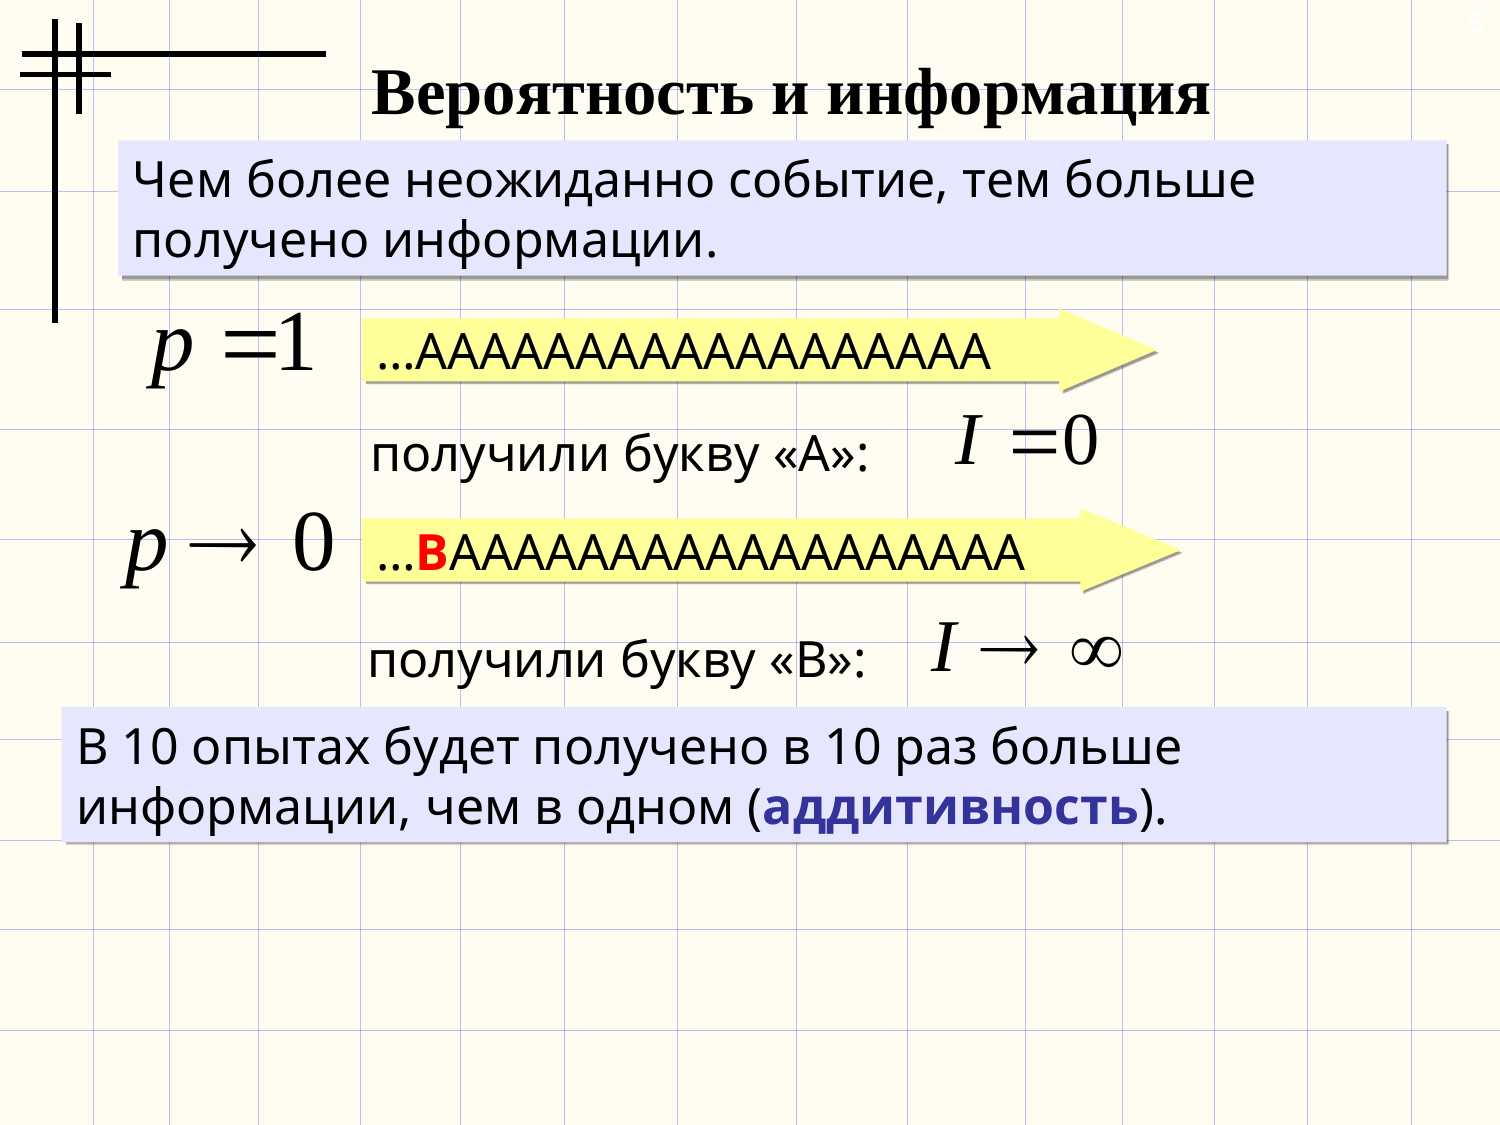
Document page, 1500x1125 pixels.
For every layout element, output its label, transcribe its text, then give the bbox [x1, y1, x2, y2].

text_box Чем более неожиданно событие, тем больше получено информации. [118, 140, 1447, 276]
text_box …АААААААААААААААААА [361, 308, 1157, 392]
chart [101, 491, 349, 608]
chart [942, 396, 1110, 484]
text_box получили букву «В»: [352, 620, 882, 696]
text_box <номер> [1148, 0, 1499, 75]
text_box …BАААААААААААААААААА [361, 508, 1182, 592]
title Вероятность и информация [324, 40, 1426, 136]
chart [917, 602, 1136, 690]
text_box В 10 опытах будет получено в 10 раз больше информации, чем в одном (аддитивность). [61, 706, 1447, 843]
text_box получили букву «А»: [355, 413, 885, 489]
chart [127, 291, 323, 408]
